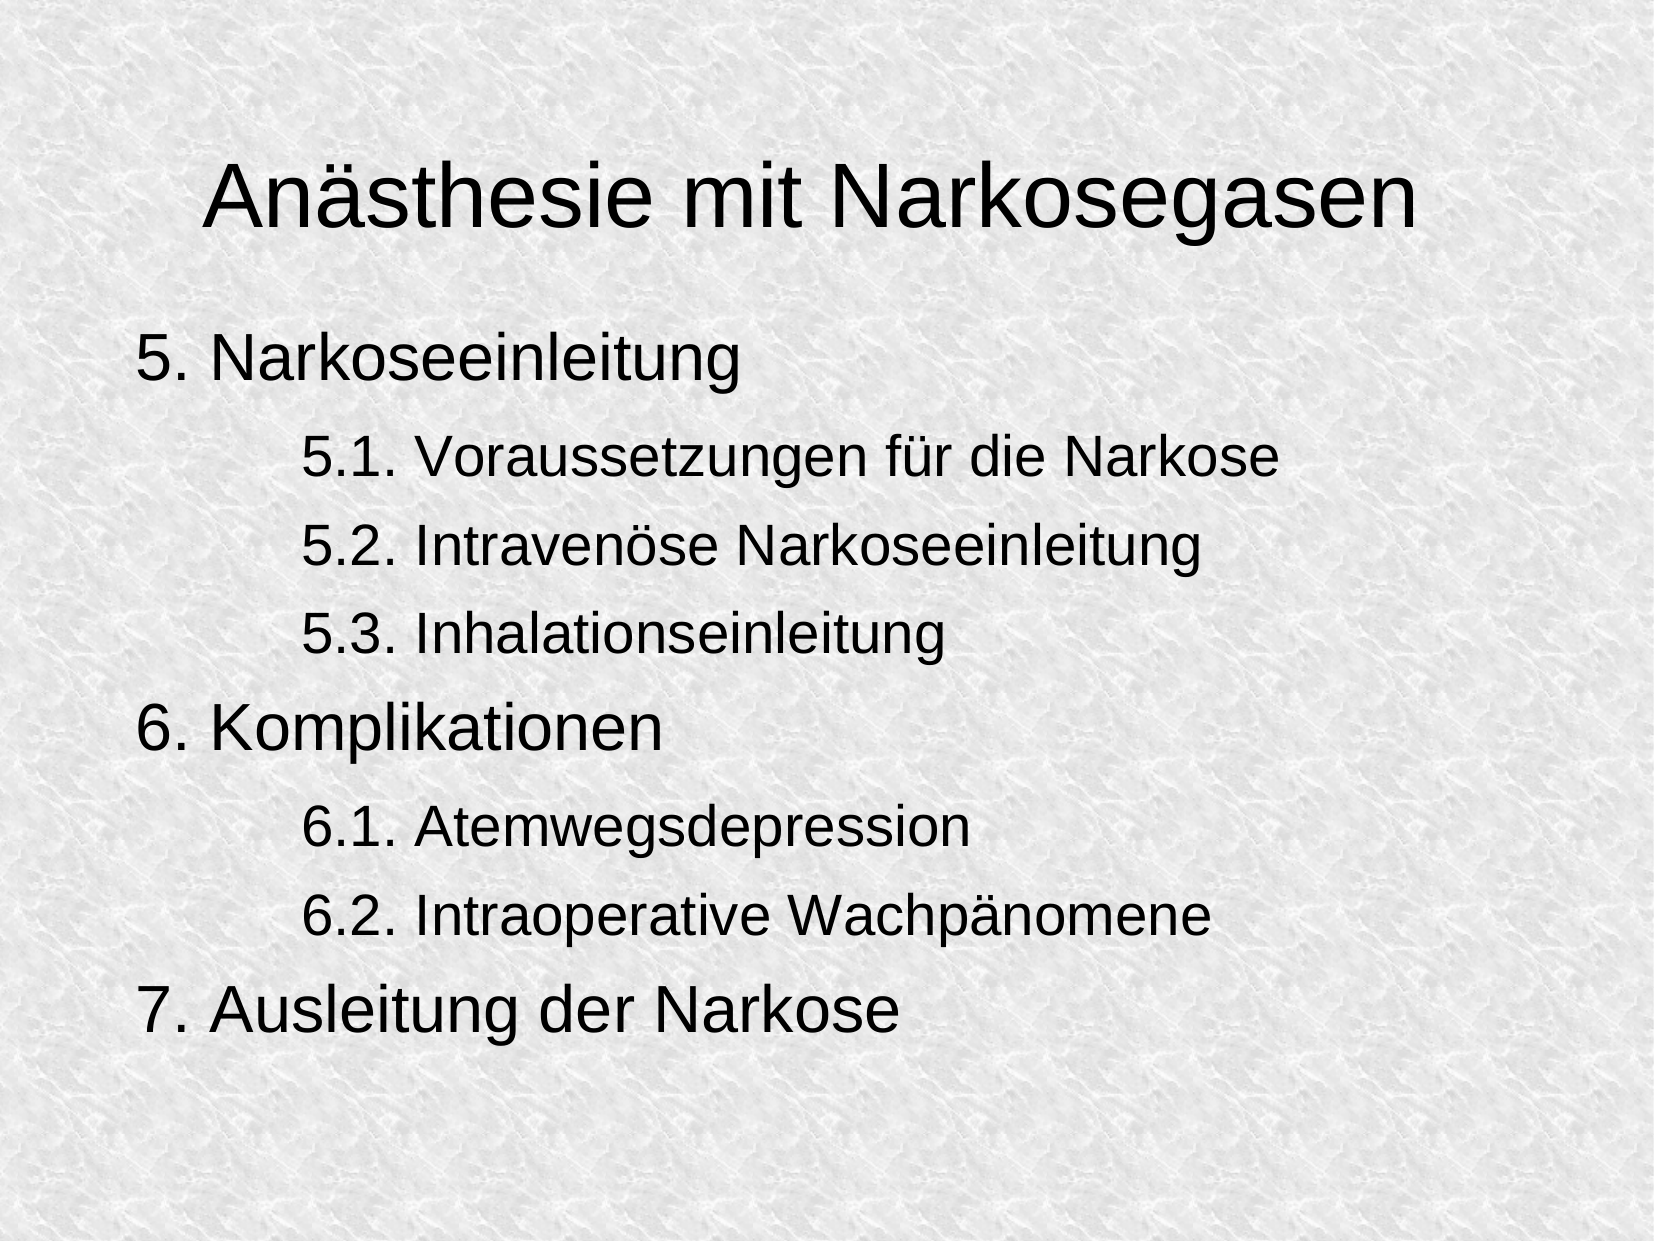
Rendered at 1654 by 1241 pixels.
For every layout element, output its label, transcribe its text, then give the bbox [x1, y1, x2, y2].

picture [0, 0, 1654, 1241]
title Anästhesie mit Narkosegasen [118, 112, 1506, 281]
list Narkoseeinleitung Voraussetzungen für die Narkose Intravenöse Narkoseeinleitung Inhalationseinleitung Komplikationen Atemwegsdepression Intraoperative Wachpänomene Ausleitung der Narkose [118, 319, 1571, 1046]
